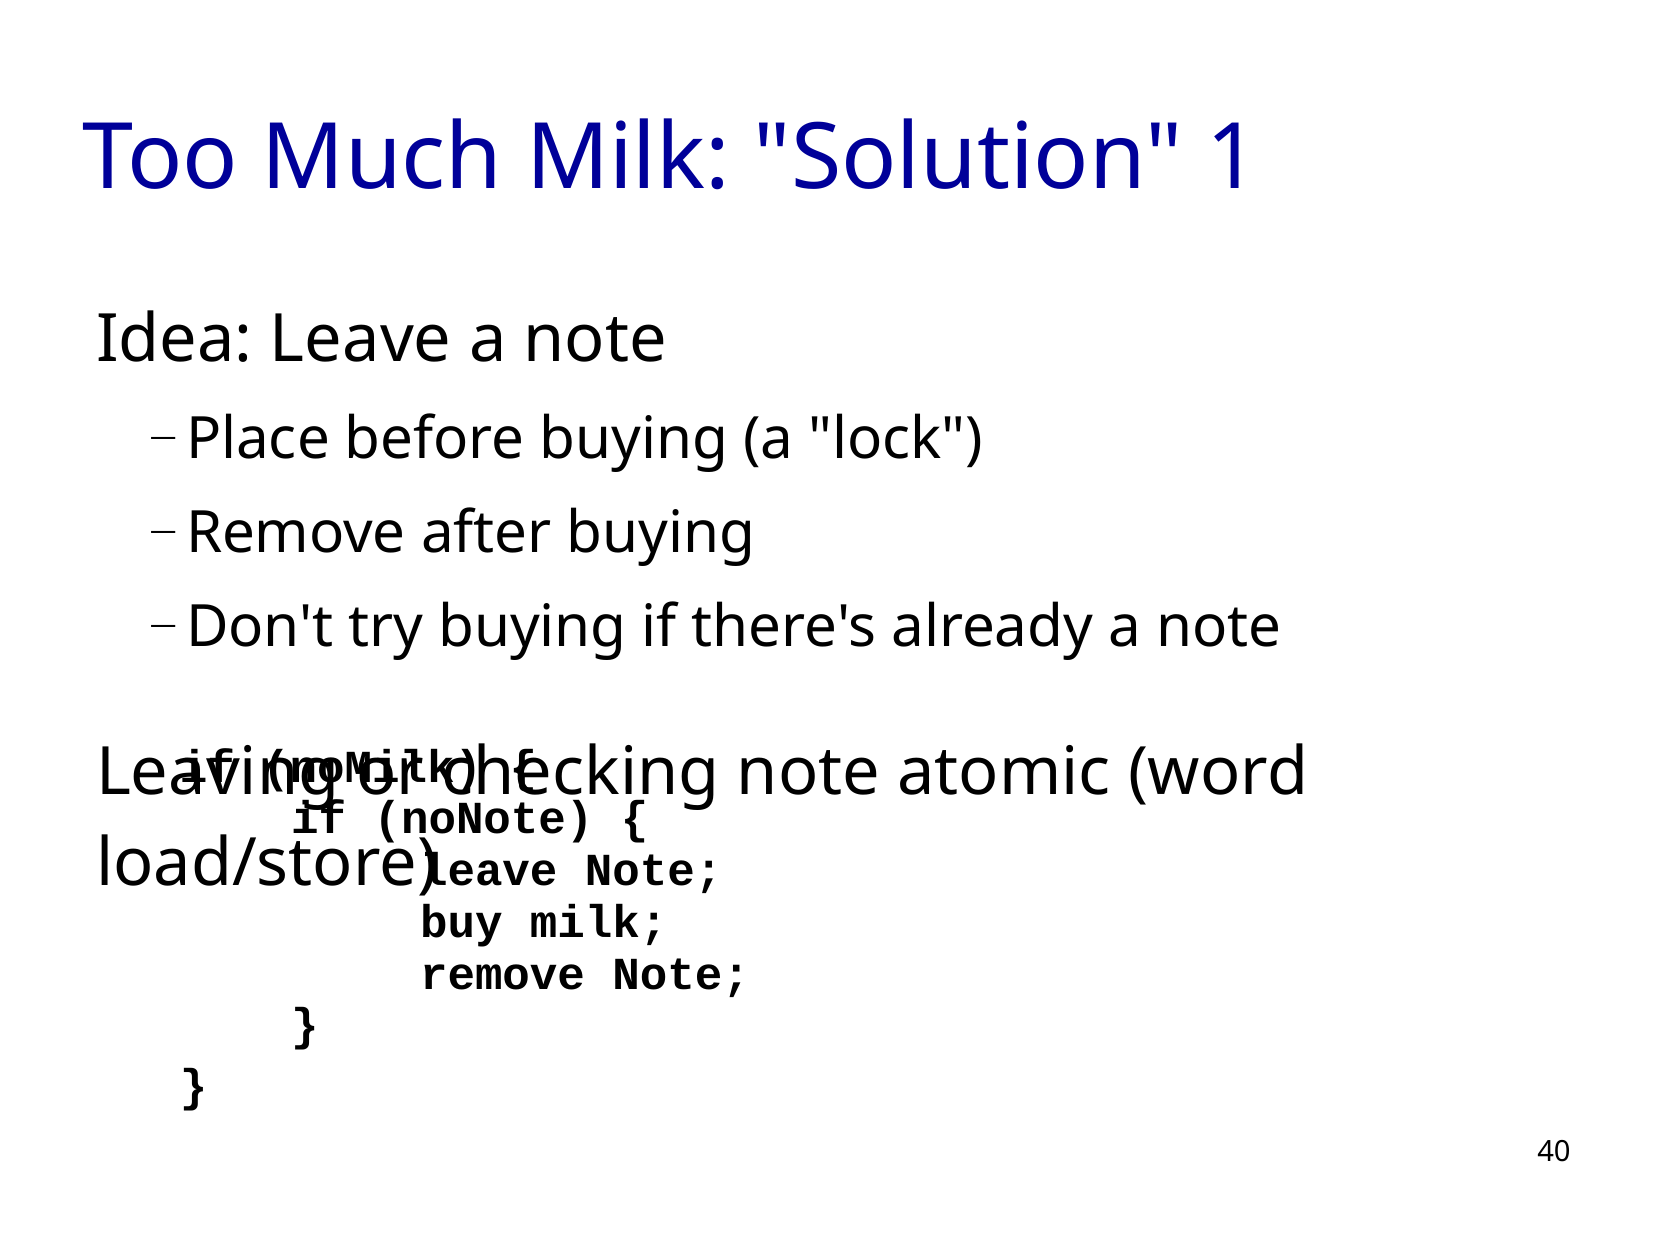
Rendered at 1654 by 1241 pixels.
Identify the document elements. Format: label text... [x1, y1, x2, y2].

text_box if (noMilk) { if (noNote) { leave Note; buy milk; remove Note; } } [90, 736, 875, 1126]
list Idea: Leave a note Place before buying (a "lock") Remove after buying Don't try buying if there's already a note Leaving or checking note atomic (word load/store) [60, 290, 1571, 1096]
title Too Much Milk: "Solution" 1 [82, 49, 1571, 257]
